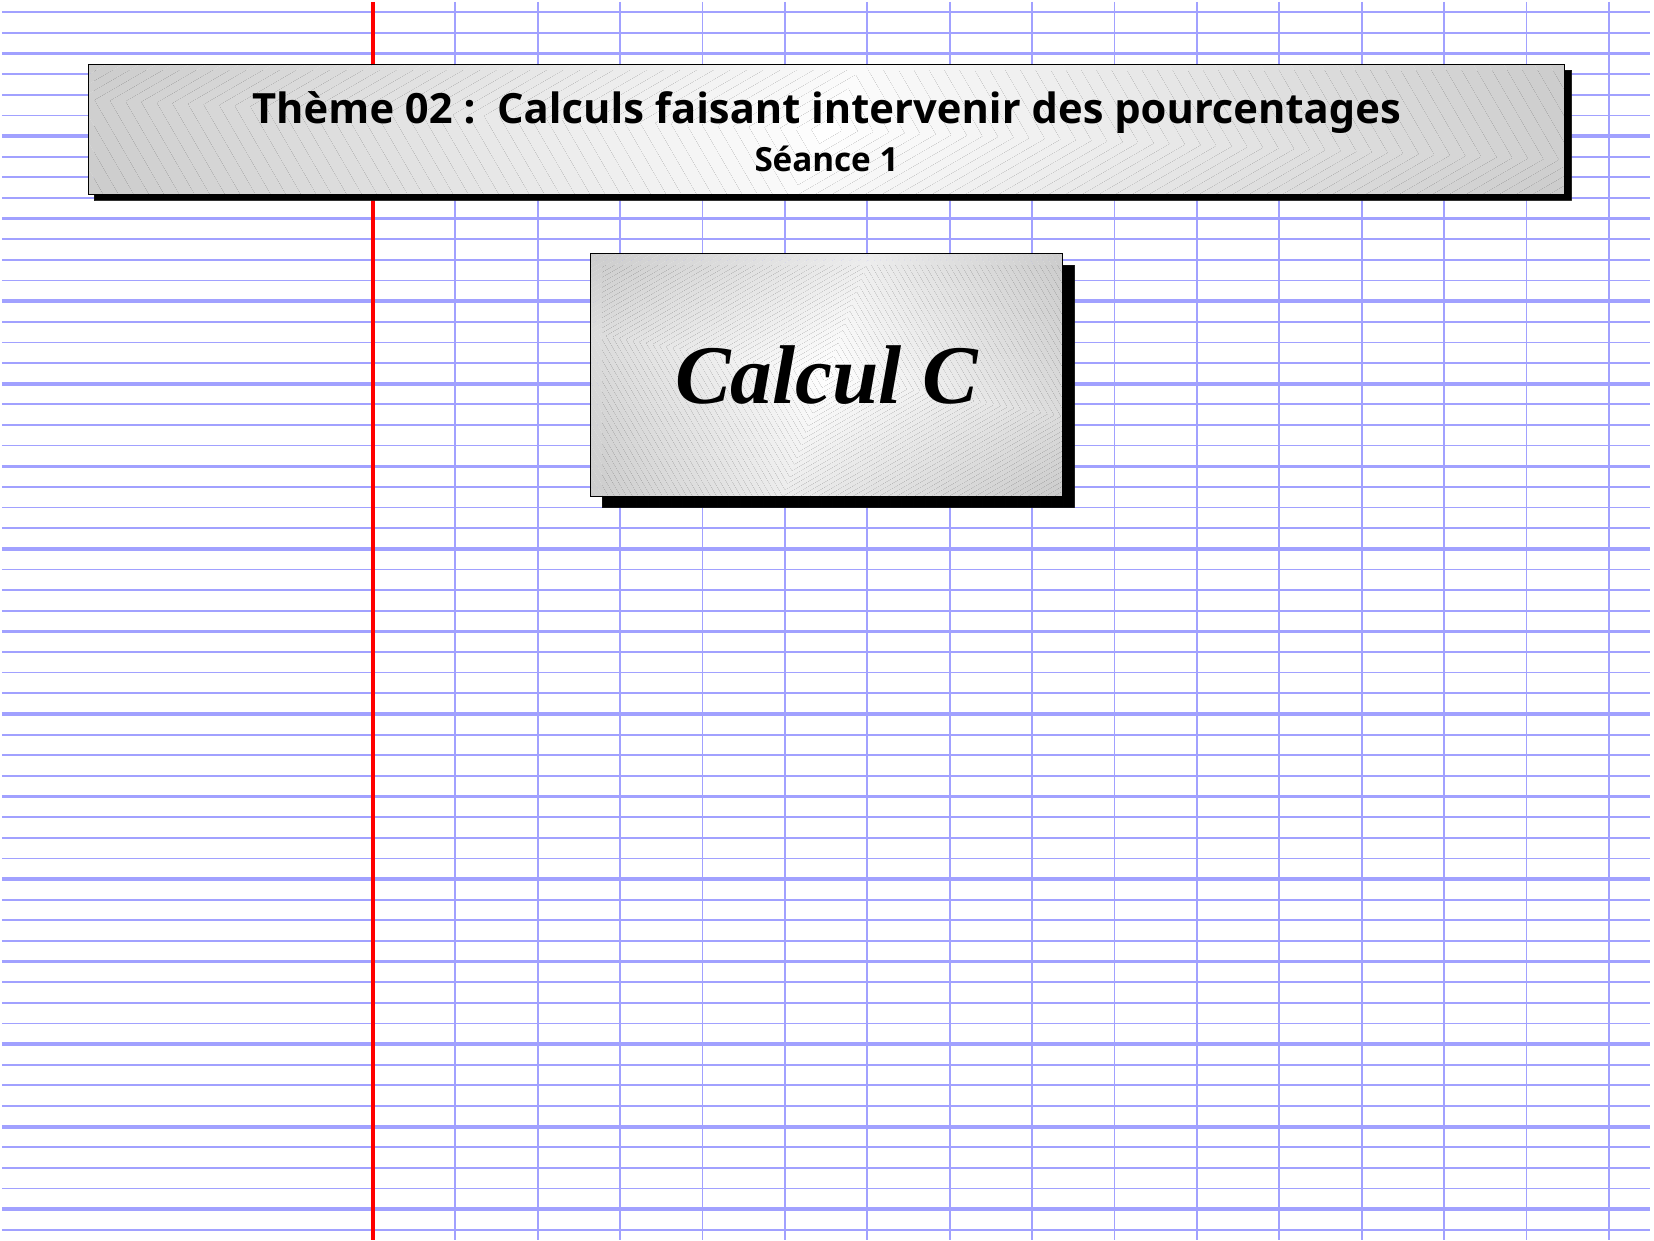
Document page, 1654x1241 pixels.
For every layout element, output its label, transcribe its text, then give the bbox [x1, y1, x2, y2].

text_box Calcul C [590, 253, 1063, 497]
text_box Thème 02 : Calculs faisant intervenir des pourcentages Séance 1 [88, 64, 1565, 195]
picture [0, 0, 1654, 1241]
